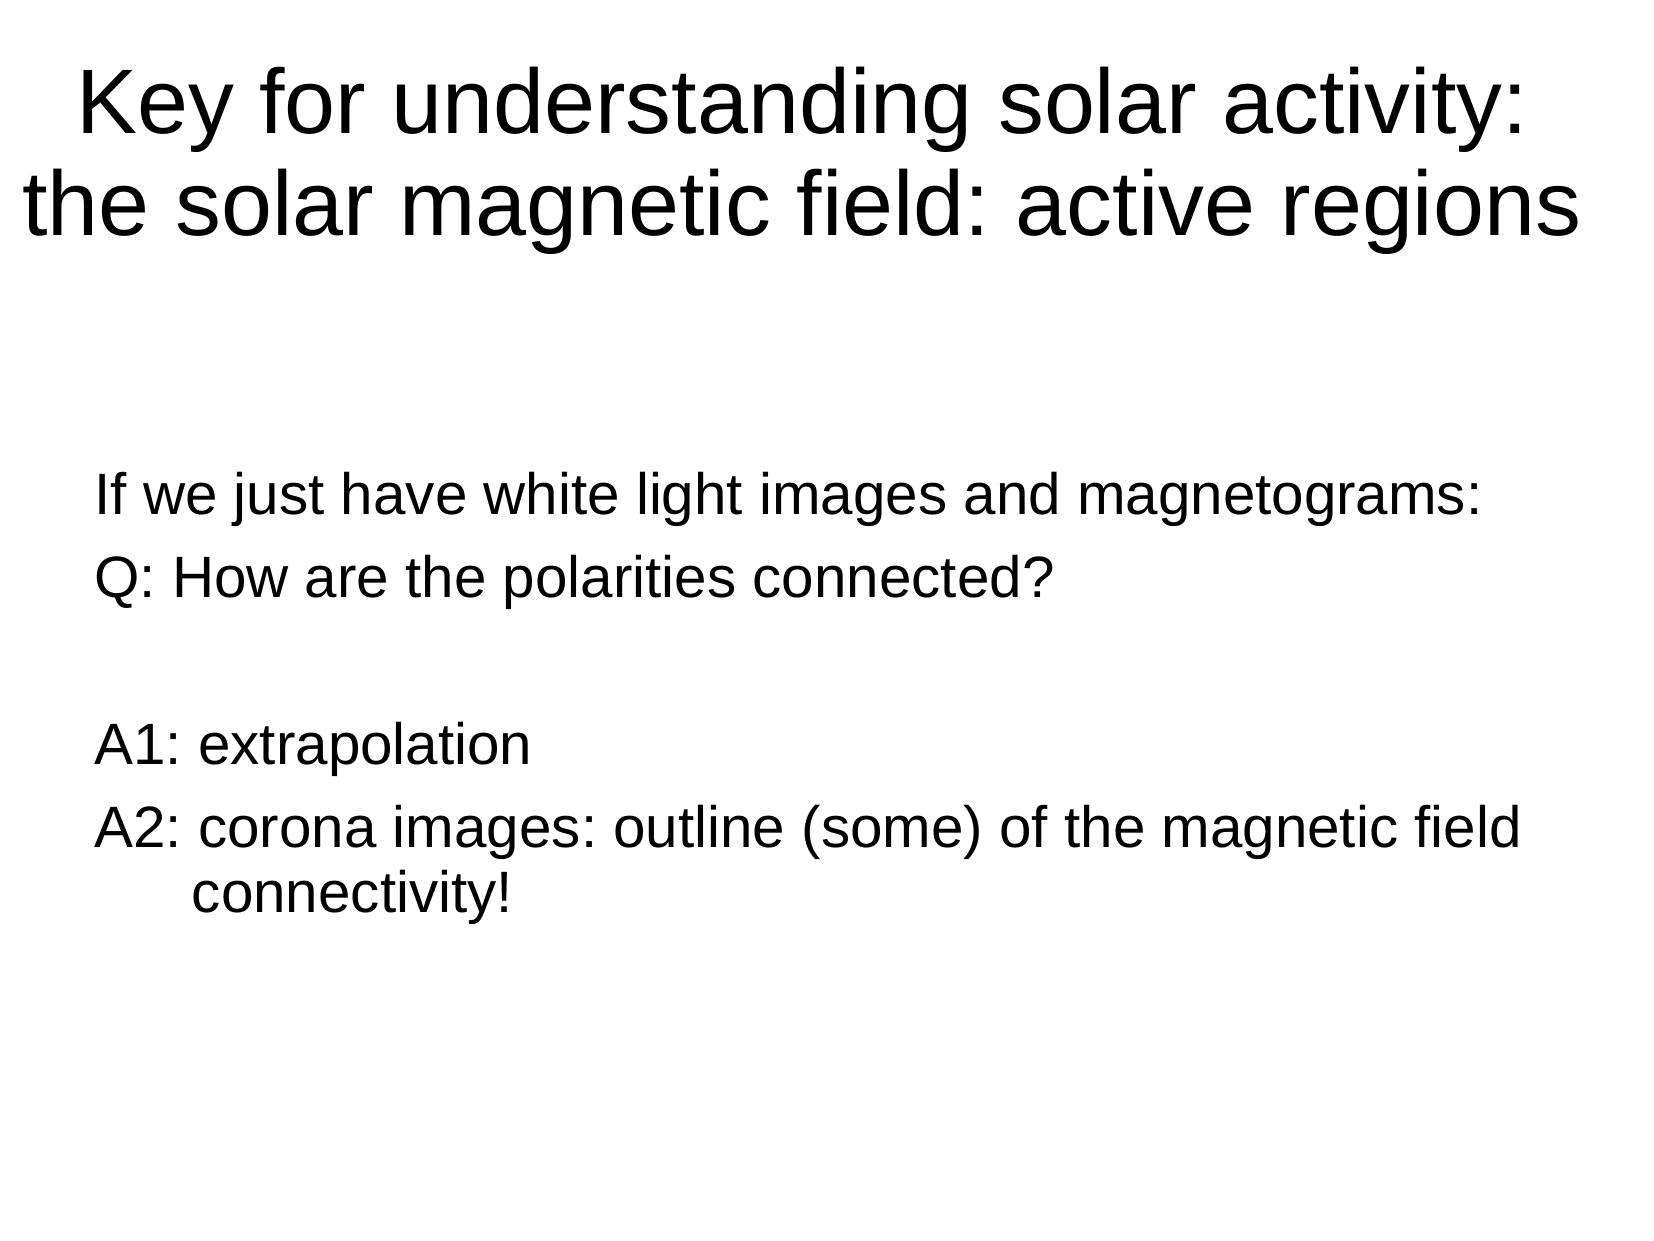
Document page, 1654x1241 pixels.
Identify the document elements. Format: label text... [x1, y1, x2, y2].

title Key for understanding solar activity: the solar magnetic field: active regions [0, 49, 1607, 257]
list If we just have white light images and magnetograms: Q: How are the polarities connected? A1: extrapolation A2: corona images: outline (some) of the magnetic field connectivity! [23, 377, 1583, 1146]
